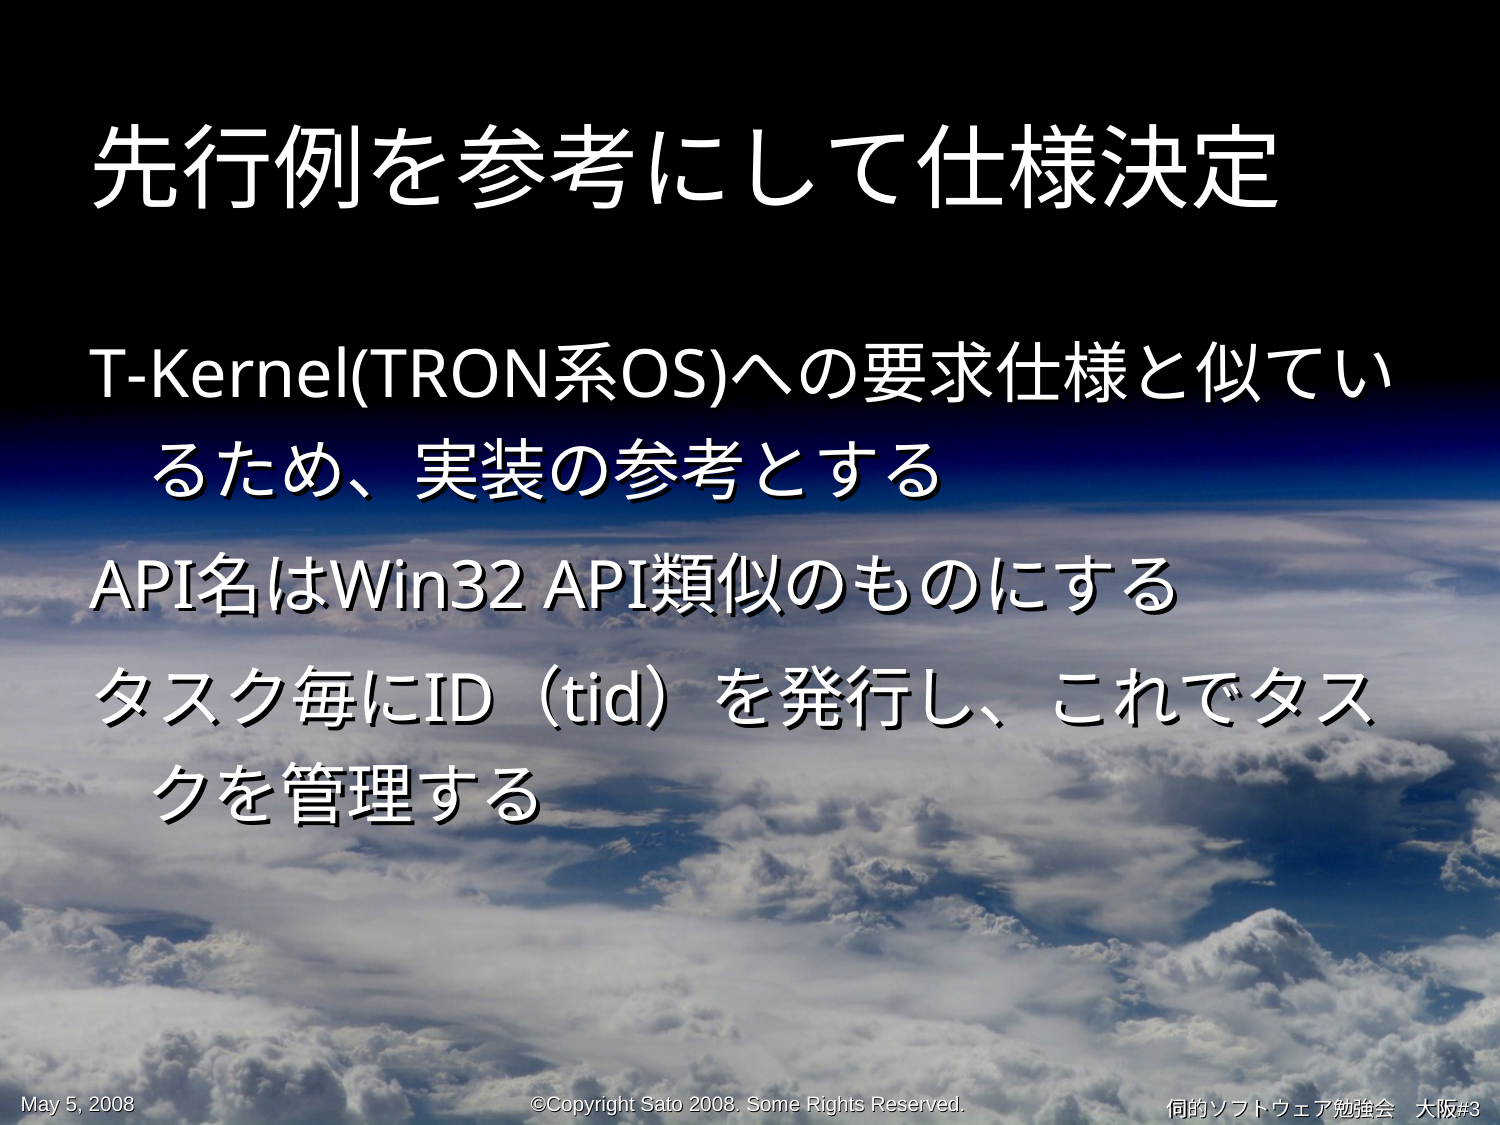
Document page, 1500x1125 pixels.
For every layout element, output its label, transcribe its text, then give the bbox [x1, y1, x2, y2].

list T-Kernel(TRON系OS)への要求仕様と似ているため、実装の参考とする API名はWin32 API類似のものにする タスク毎にID（tid）を発行し、これでタスクを管理する [75, 312, 1426, 988]
title 先行例を参考にして仕様決定 [75, 47, 1426, 276]
